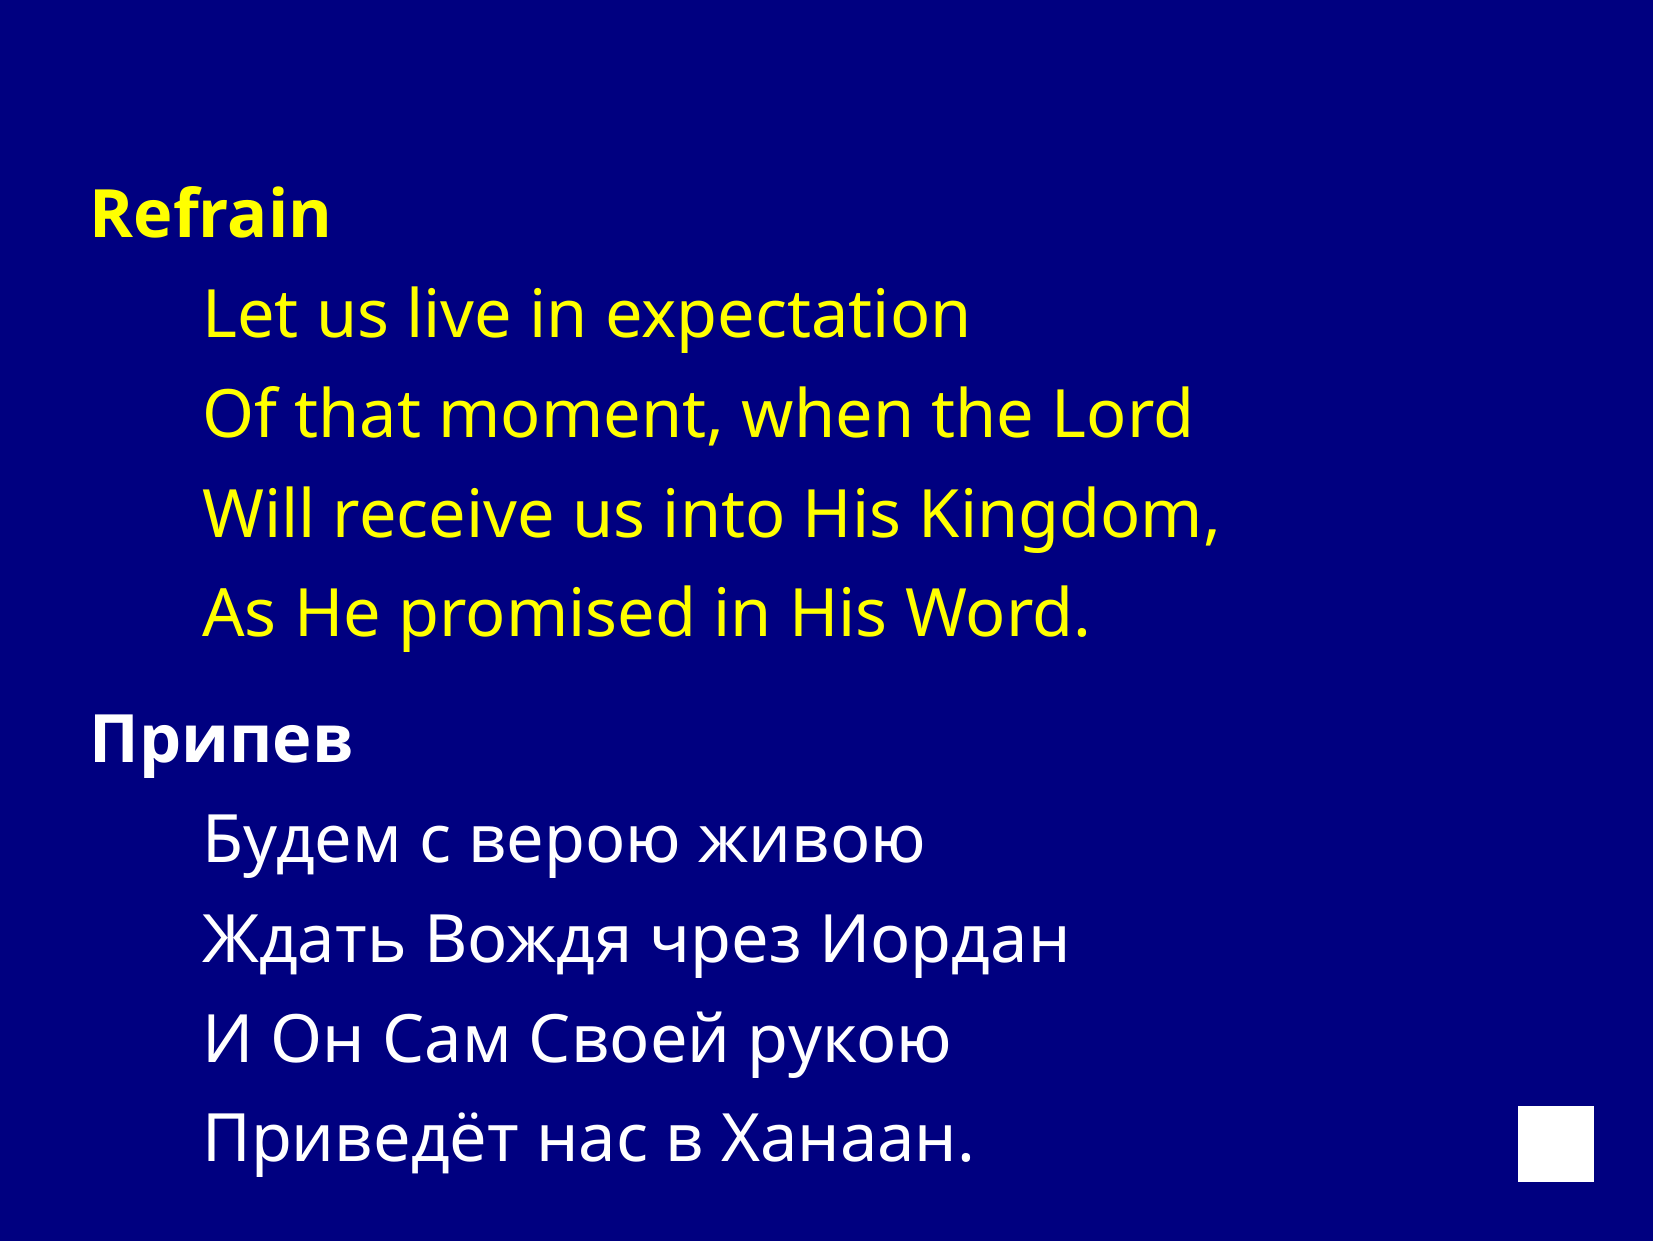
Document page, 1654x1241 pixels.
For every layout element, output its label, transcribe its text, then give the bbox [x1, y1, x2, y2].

text_box Refrain Let us live in expectation Of that moment, when the Lord Will receive us into His Kingdom, As He promised in His Word. [75, 150, 1576, 638]
text_box [1518, 1106, 1594, 1182]
text_box Припев Будем с верою живою Ждать Вождя чрез Иордан И Он Сам Своей рукою Приведёт нас в Ханаан. [75, 675, 1576, 1163]
